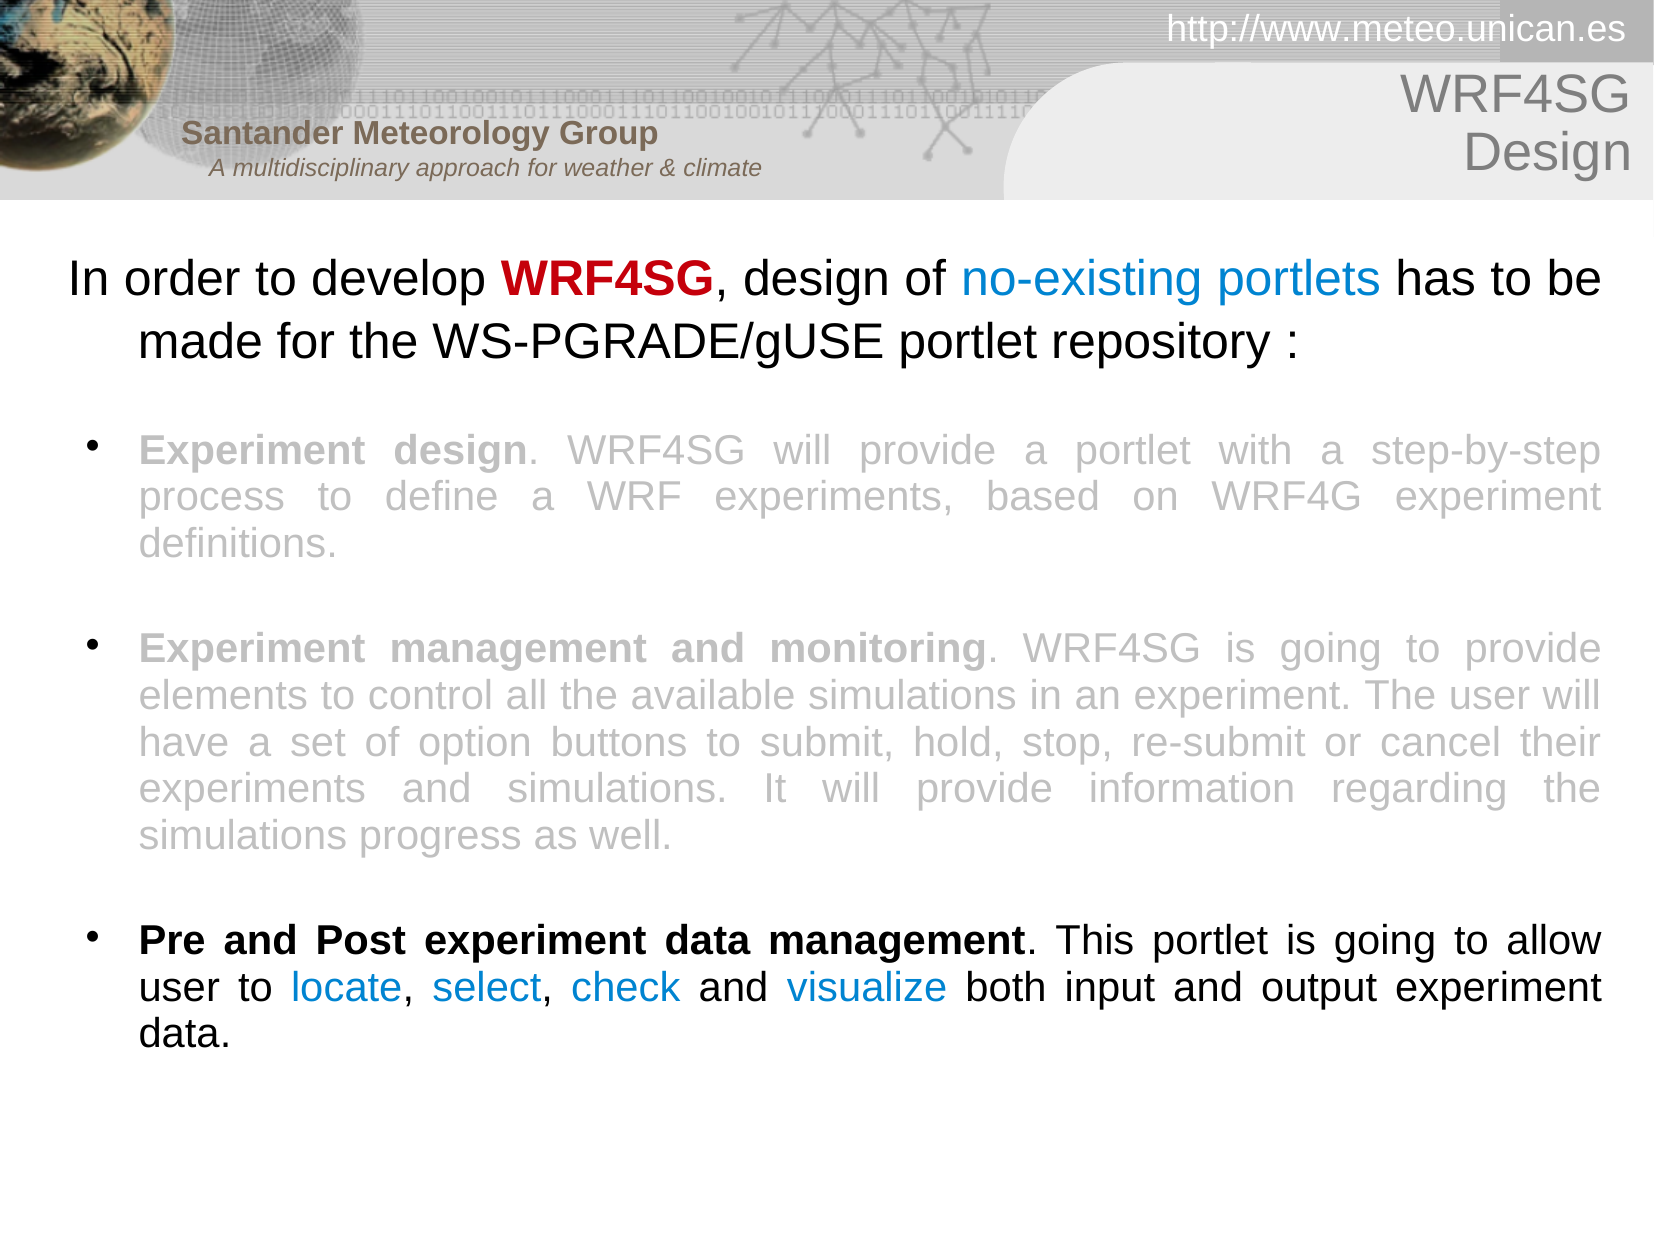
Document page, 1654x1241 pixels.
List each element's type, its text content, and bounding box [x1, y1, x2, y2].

text_box WRF4SG Design [1114, 57, 1633, 183]
list In order to develop WRF4SG, design of no-existing portlets has to be made for the WS-PGRADE/gUSE portlet repository : Experiment design. WRF4SG will provide a portlet with a step-by-step process to define a WRF experiments, based on WRF4G experiment definitions. Experiment management and monitoring. WRF4SG is going to provide elements to control all the available simulations in an experiment. The user will have a set of option buttons to submit, hold, stop, re-submit or cancel their experiments and simulations. It will provide information regarding the simulations progress as well. Pre and Post experiment data management. This portlet is going to allow user to locate, select, check and visualize both input and output experiment data. [67, 239, 1603, 1241]
picture [0, 0, 1500, 200]
